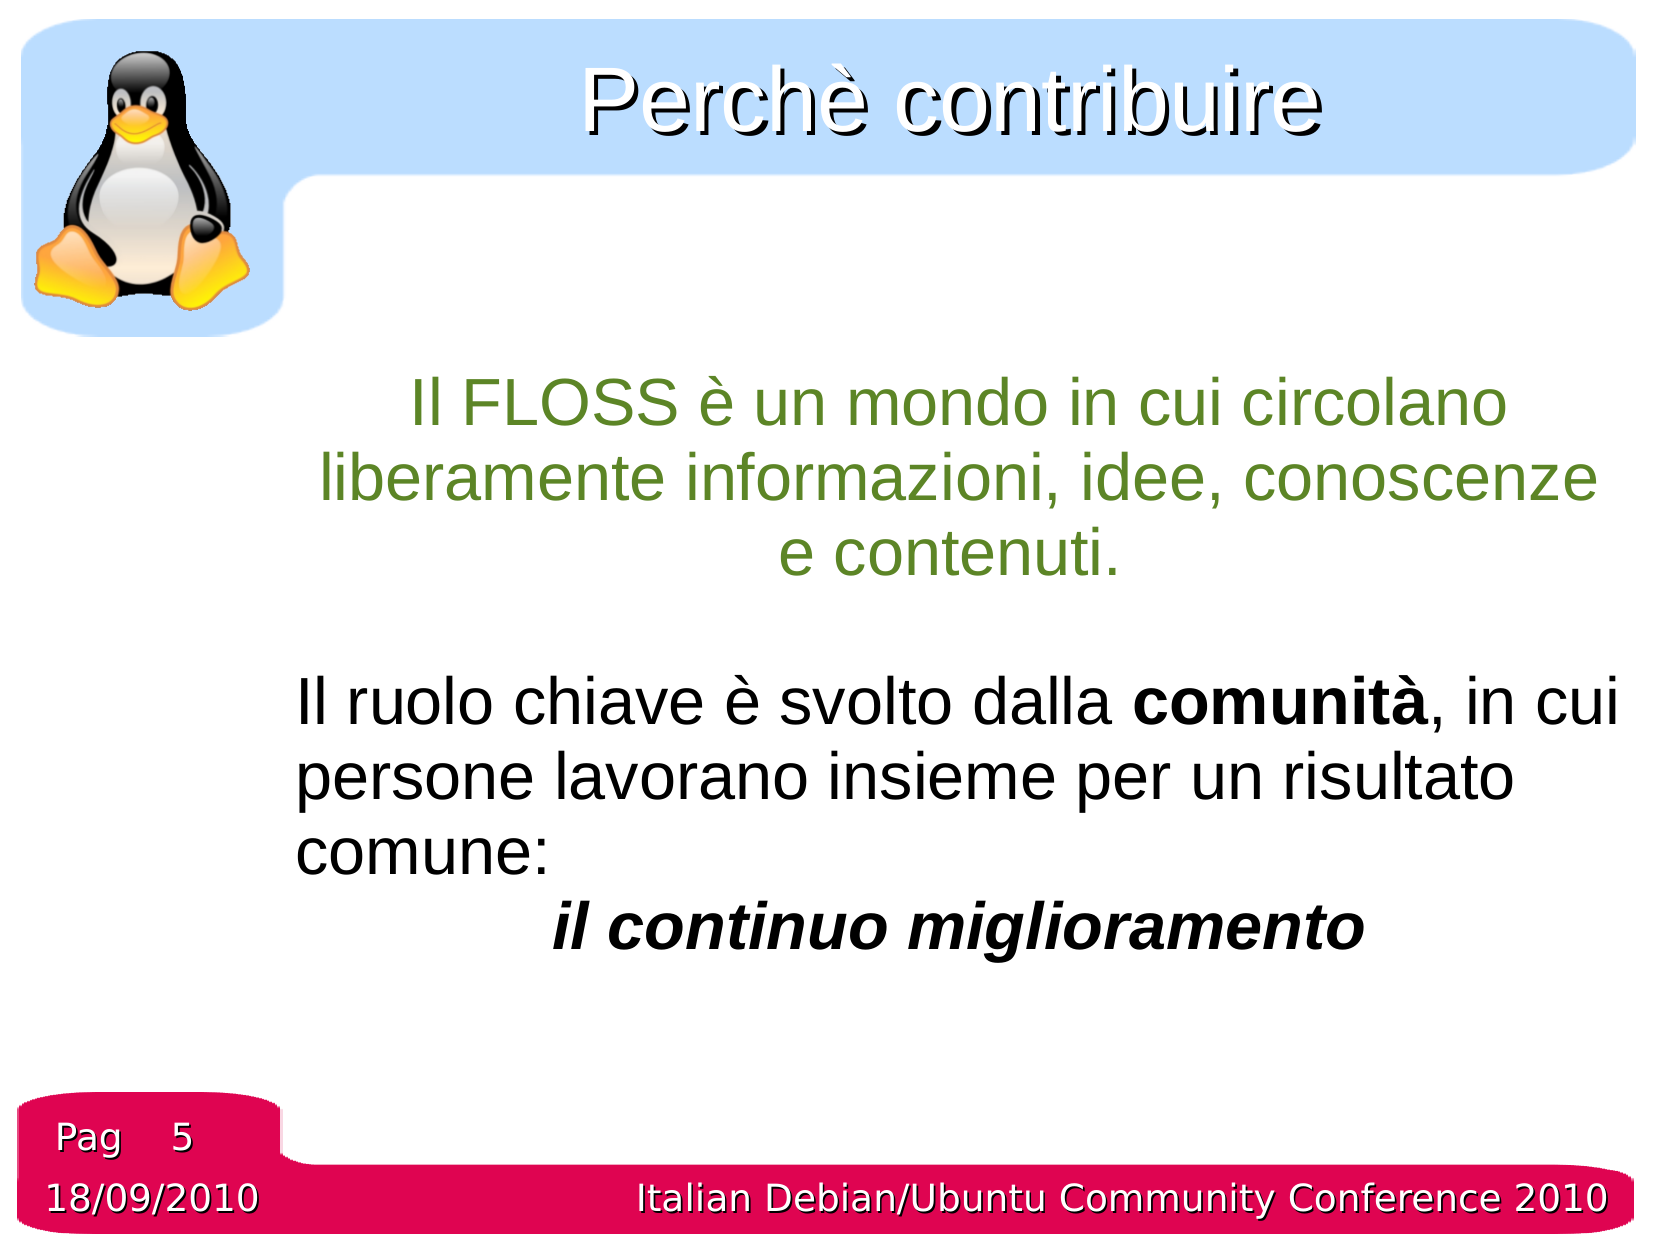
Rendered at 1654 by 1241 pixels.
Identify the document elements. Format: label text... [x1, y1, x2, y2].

text_box Italian Debian/Ubuntu Community Conference 2010 [621, 1169, 1625, 1241]
title Perchè contribuire [265, 3, 1636, 196]
text_box 18/09/2010 [29, 1169, 284, 1241]
subtitle Il FLOSS è un mondo in cui circolano liberamente informazioni, idee, conoscenze e contenuti. Il ruolo chiave è svolto dalla comunità, in cui persone lavorano insieme per un risultato comune: il continuo miglioramento [295, 206, 1625, 1123]
picture [17, 1092, 295, 1234]
picture [21, 19, 1636, 337]
picture [284, 1092, 1634, 1234]
text_box Pag <numero> [41, 1108, 394, 1182]
